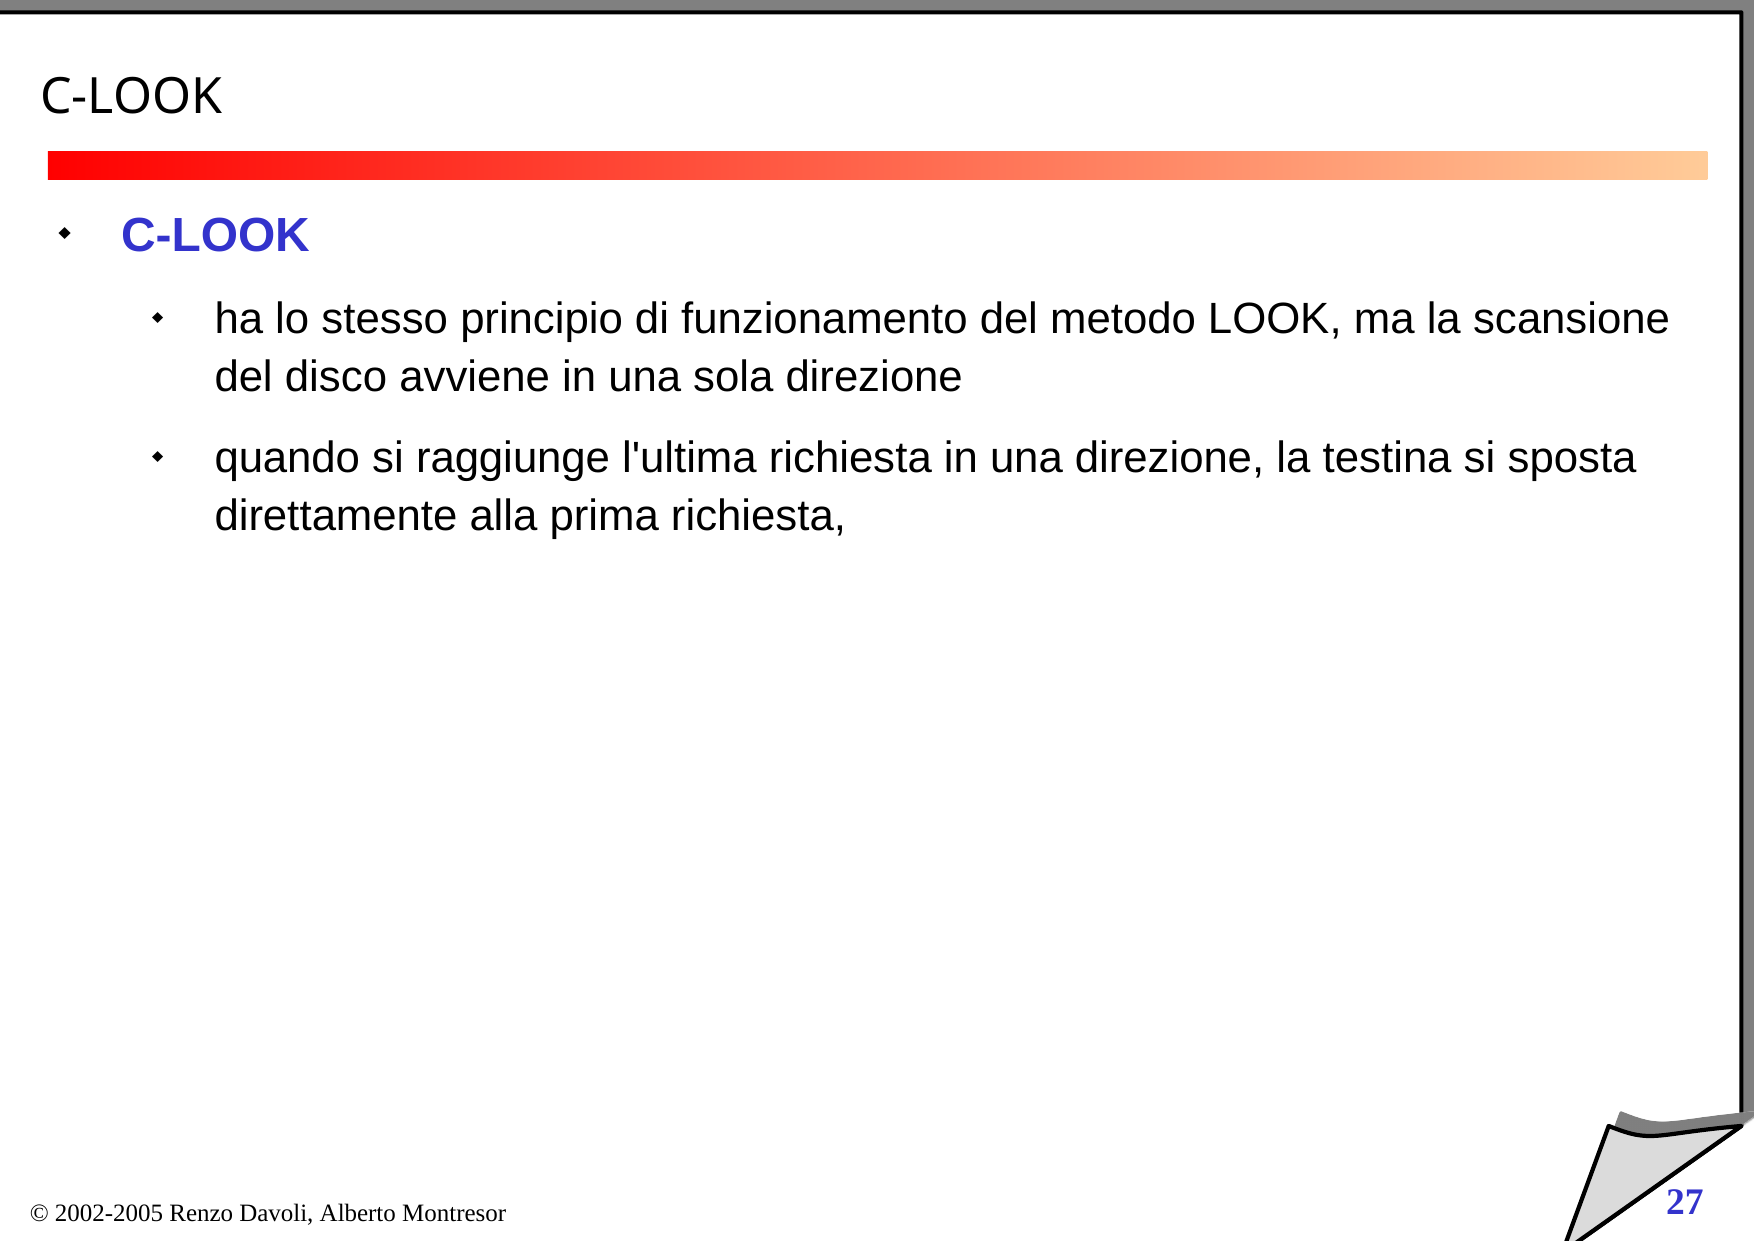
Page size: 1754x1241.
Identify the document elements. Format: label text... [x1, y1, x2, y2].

list C-LOOK ha lo stesso principio di funzionamento del metodo LOOK, ma la scansione del disco avviene in una sola direzione quando si raggiunge l'ultima richiesta in una direzione, la testina si sposta direttamente alla prima richiesta, [58, 206, 1696, 815]
title C-LOOK [40, 49, 1714, 144]
